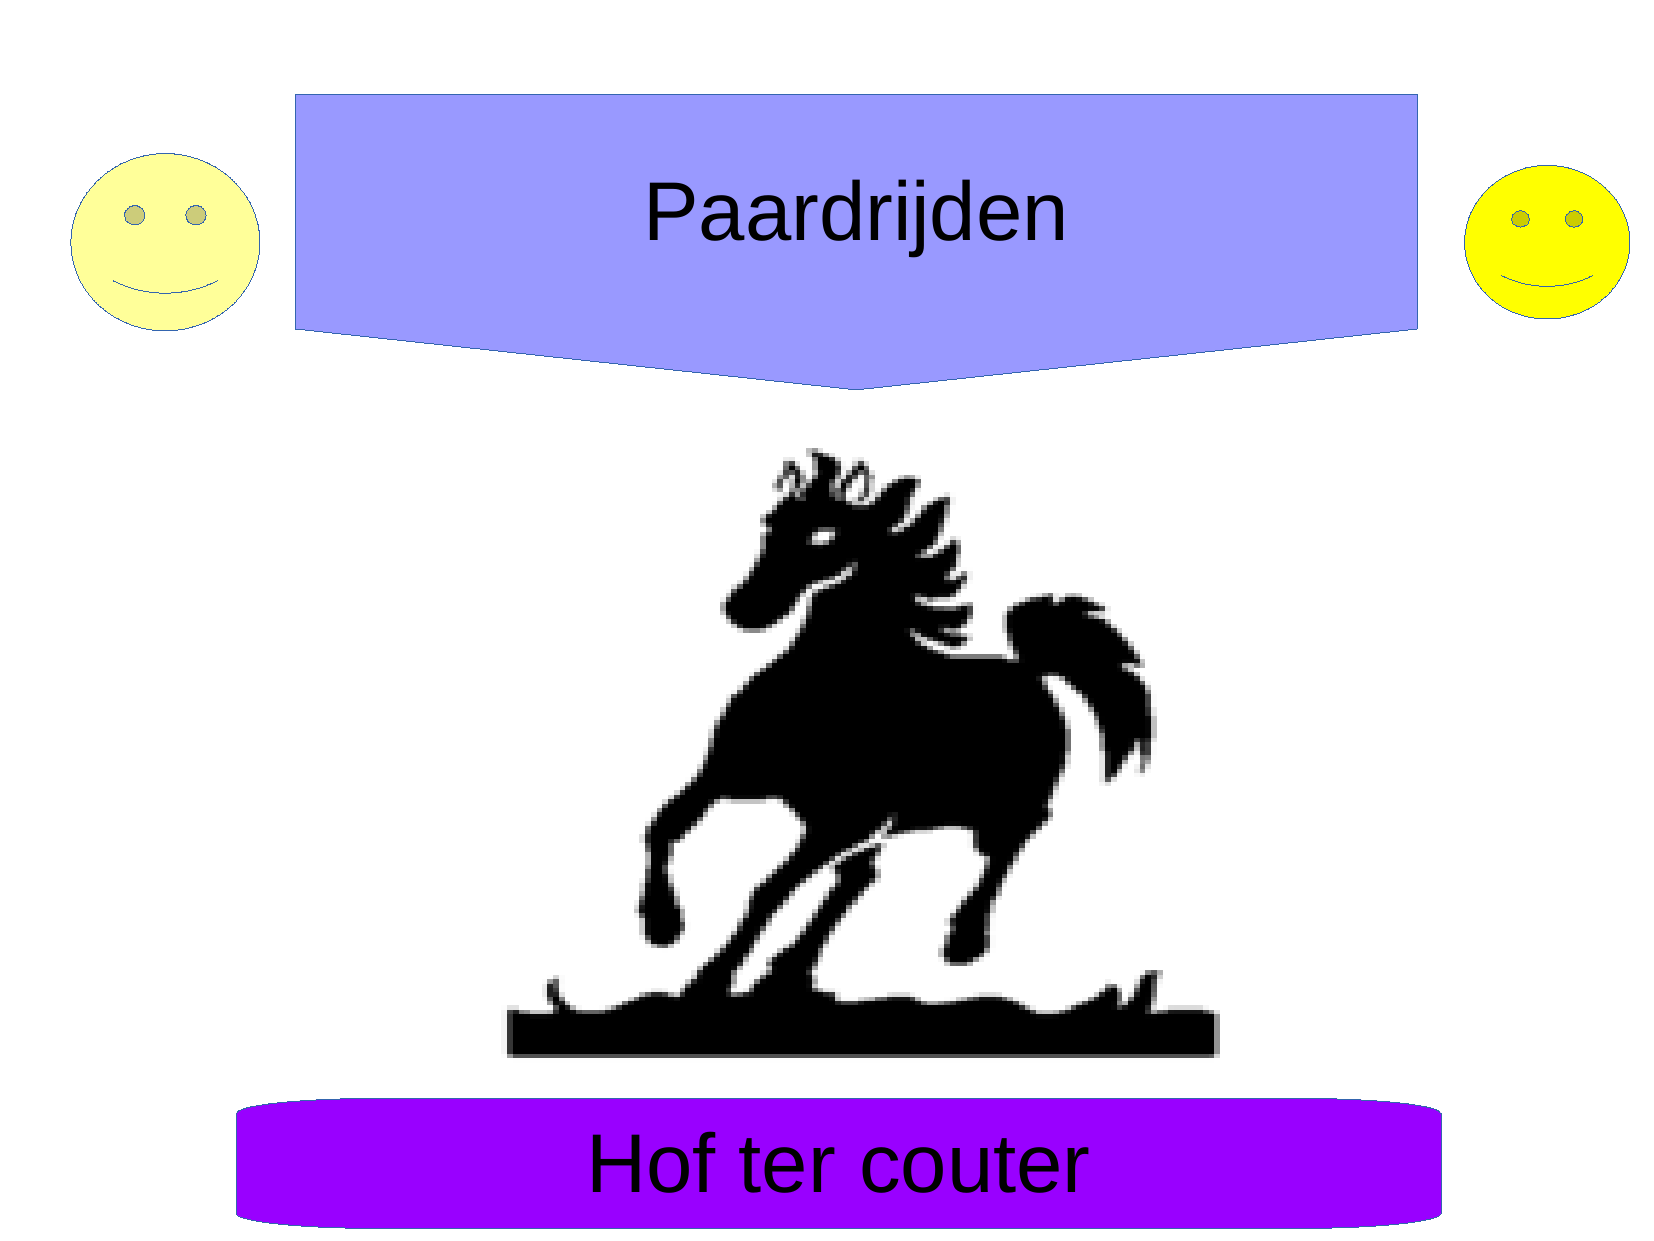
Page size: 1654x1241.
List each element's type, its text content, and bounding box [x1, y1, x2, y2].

text_box Hof ter couter [236, 1098, 1442, 1229]
text_box [70, 153, 260, 331]
text_box Paardrijden [295, 94, 1418, 390]
picture [496, 440, 1232, 1063]
text_box [1464, 165, 1630, 319]
